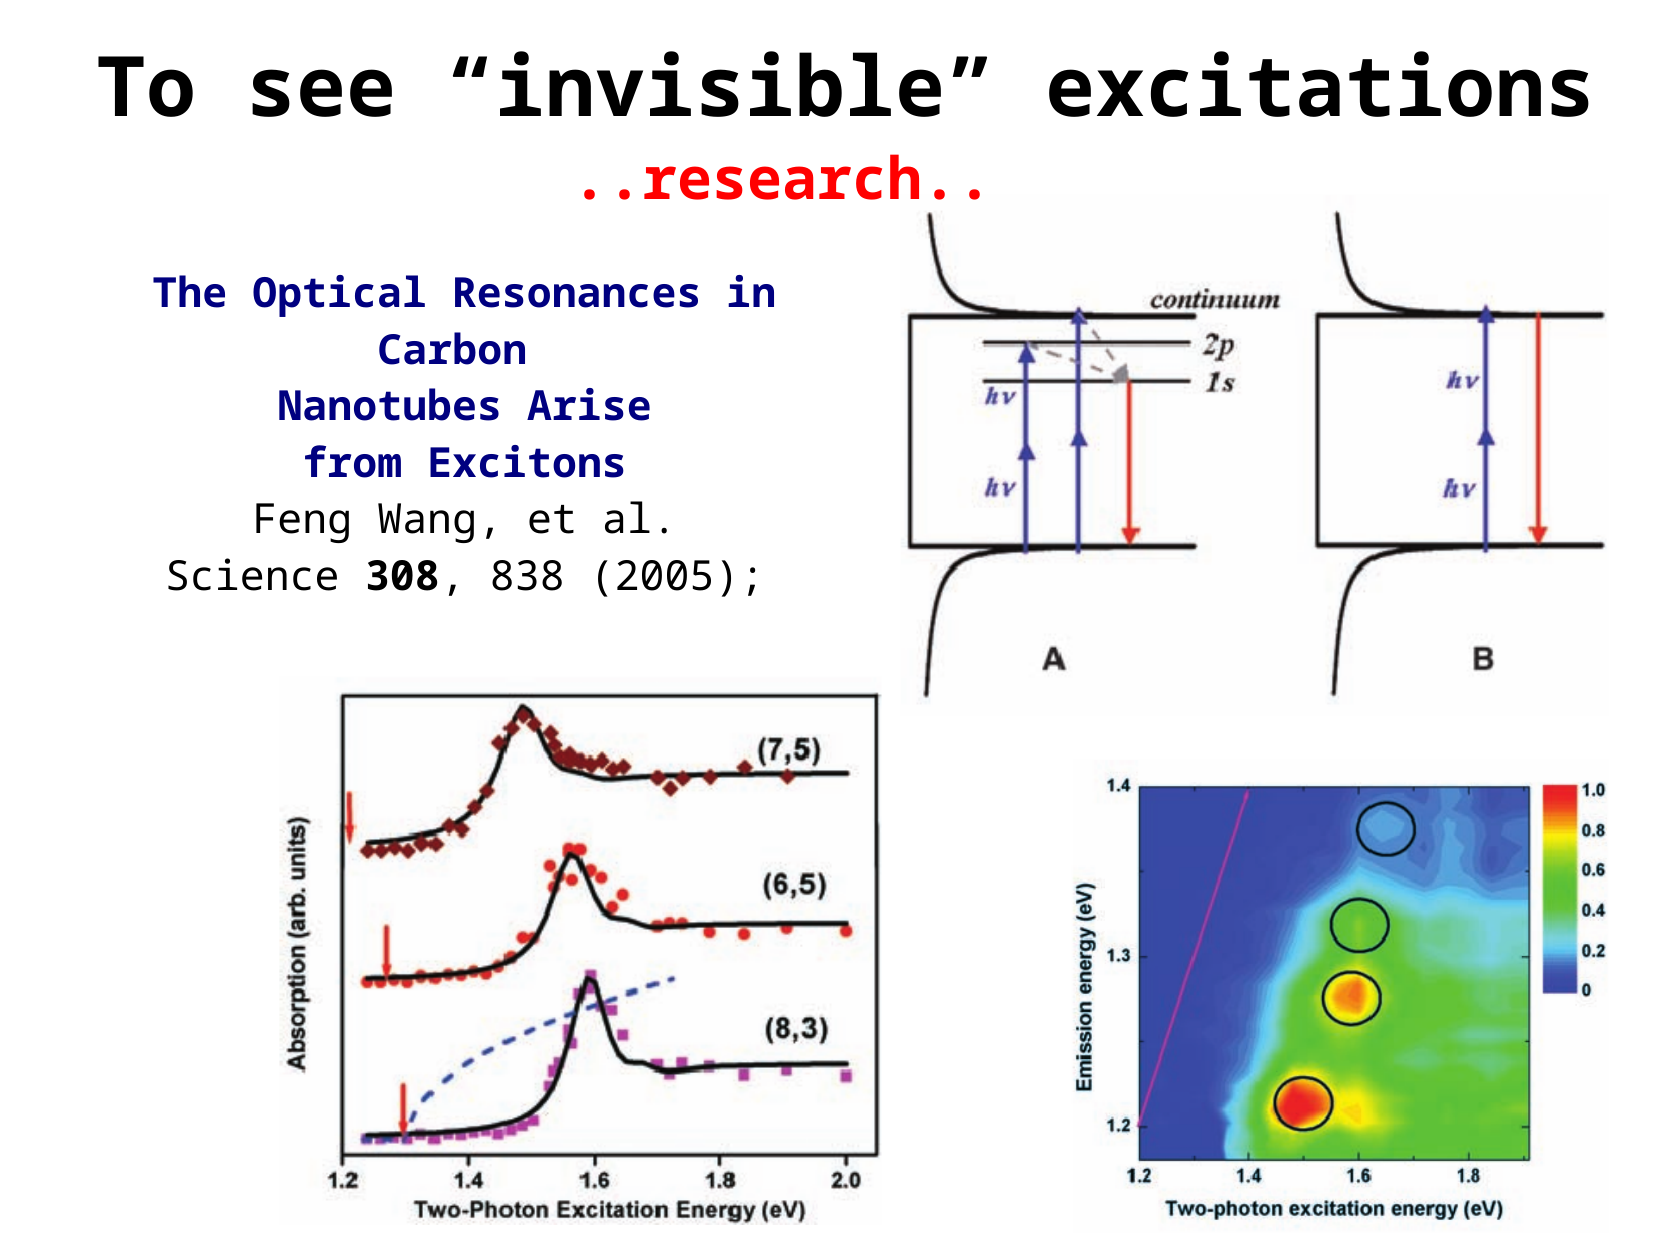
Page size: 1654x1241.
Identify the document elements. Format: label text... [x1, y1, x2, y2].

picture [247, 650, 887, 1225]
title To see “invisible” excitations [45, 15, 1647, 154]
picture [891, 180, 1654, 741]
text_box ..research.. [465, 128, 1066, 226]
picture [1054, 755, 1641, 1233]
text_box The Optical Resonances in Carbon Nanotubes Arise from Excitons Feng Wang, et al. Science 308, 838 (2005); [119, 256, 811, 571]
